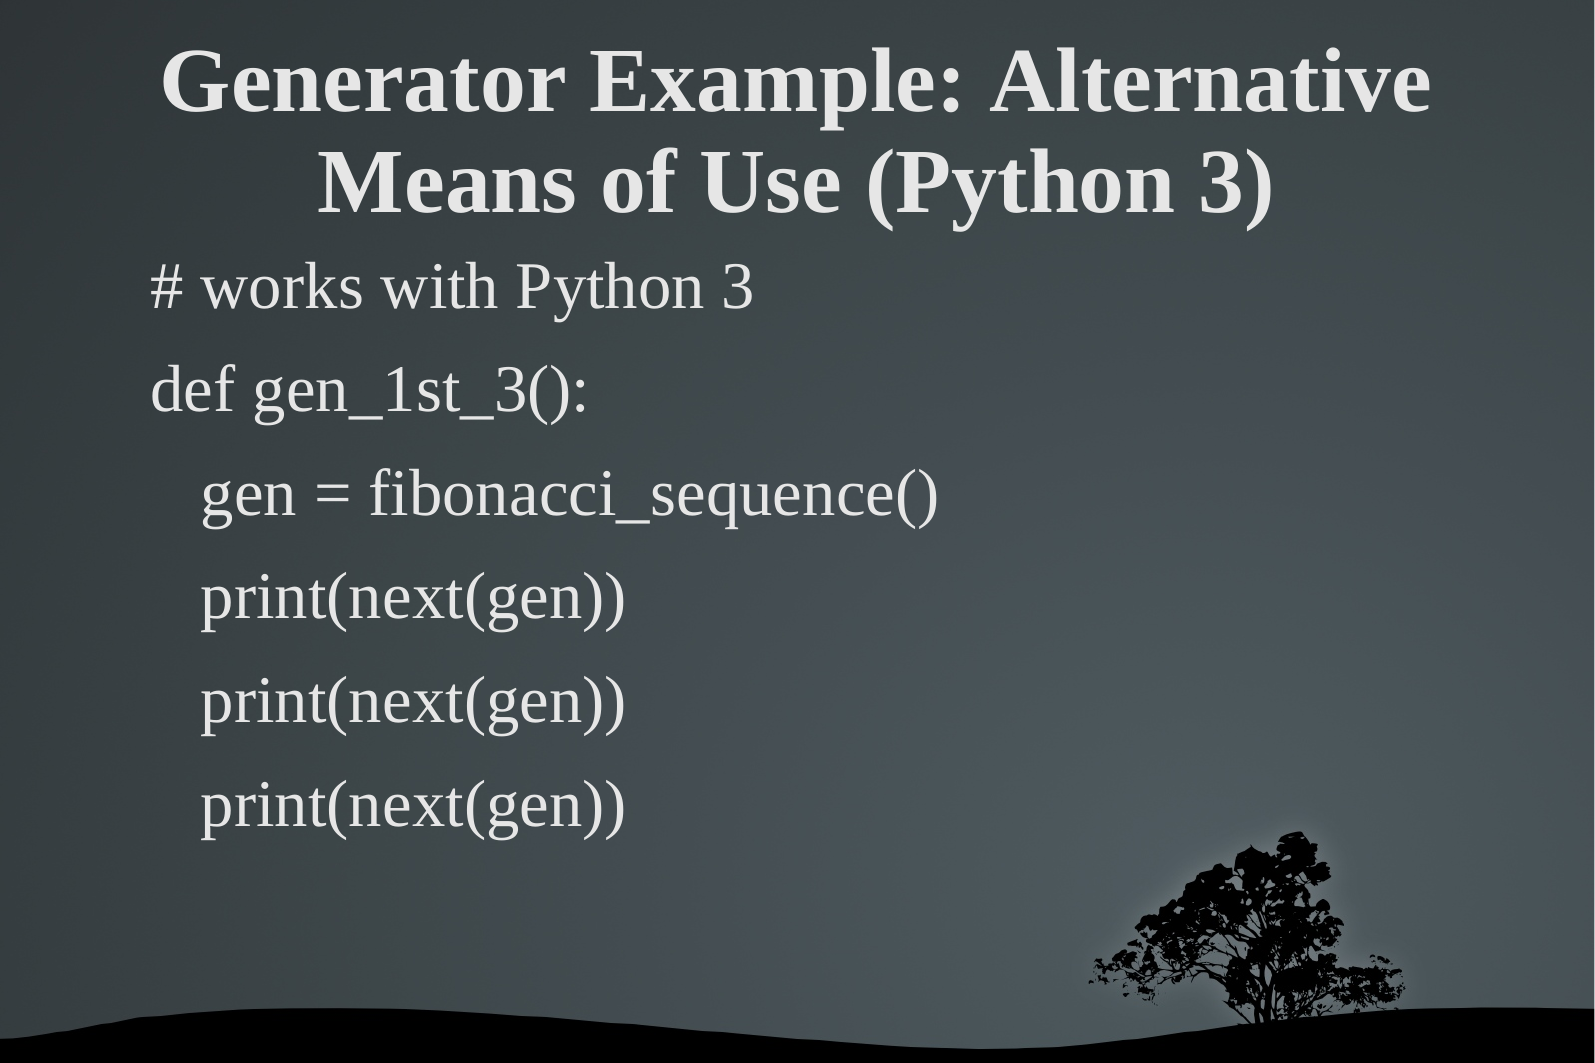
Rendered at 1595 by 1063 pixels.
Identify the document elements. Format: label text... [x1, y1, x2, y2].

title Generator Example: Alternative Means of Use (Python 3) [79, 11, 1515, 248]
picture [0, 0, 1595, 1063]
list # works with Python 3 def gen_1st_3(): gen = fibonacci_sequence() print(next(gen)) print(next(gen)) print(next(gen)) [79, 248, 1515, 936]
